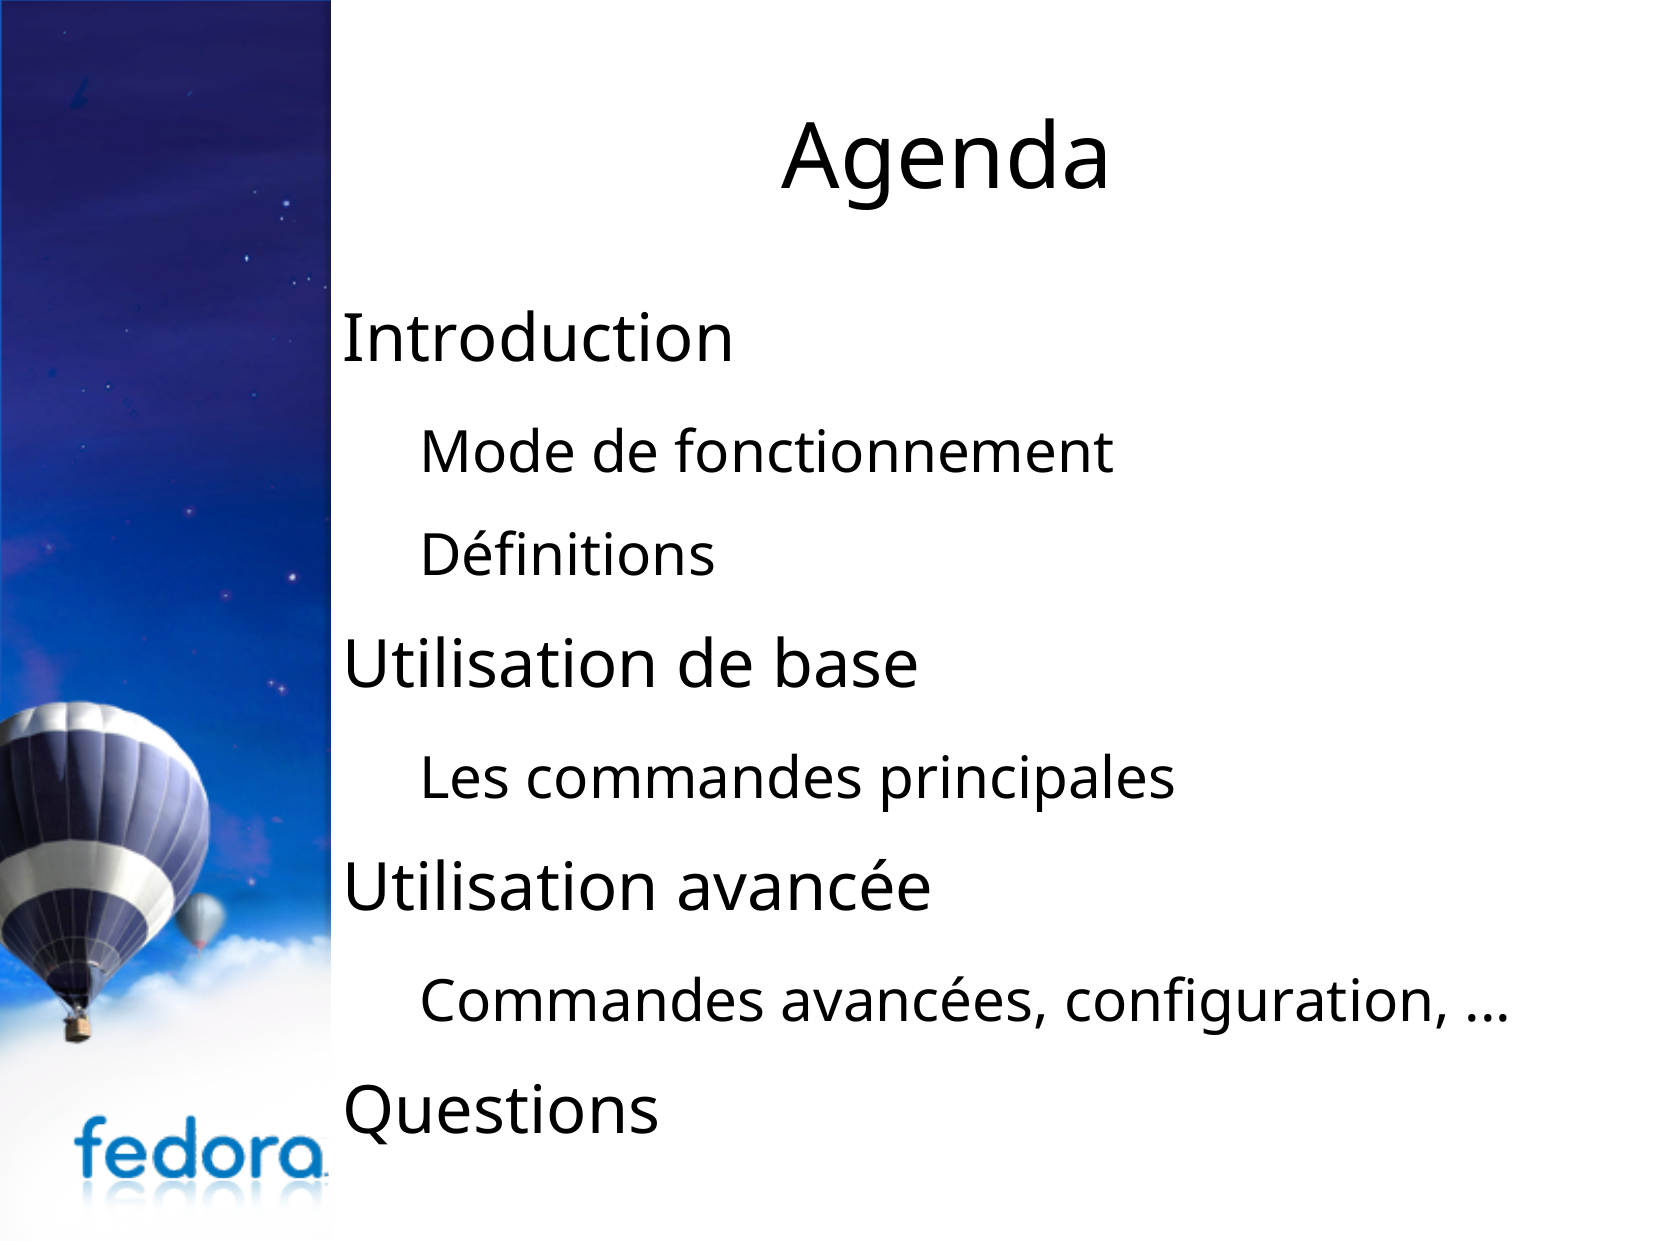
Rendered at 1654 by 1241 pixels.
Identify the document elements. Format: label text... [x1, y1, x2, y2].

list Introduction Mode de fonctionnement Définitions Utilisation de base Les commandes principales Utilisation avancée Commandes avancées, configuration, ... Questions [324, 290, 1571, 1109]
title Agenda [331, 49, 1571, 257]
picture [0, 0, 331, 1241]
